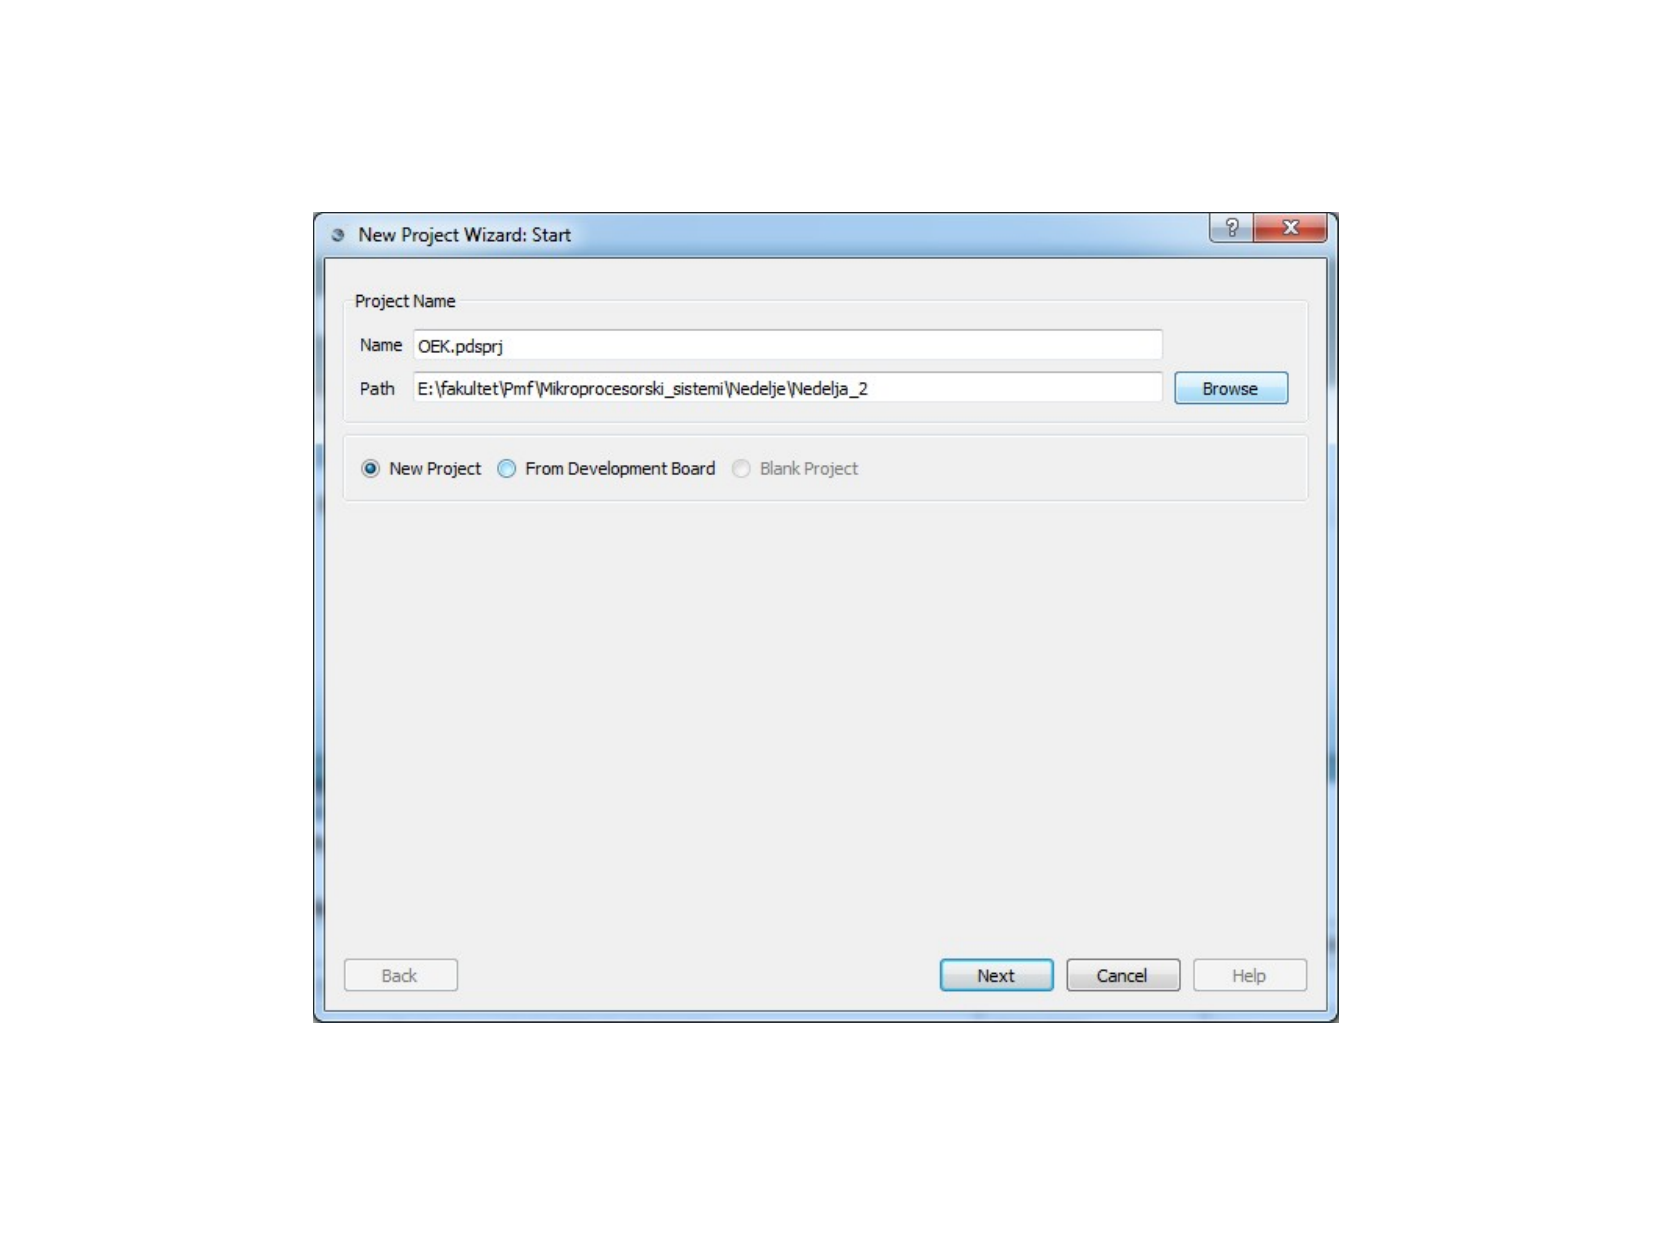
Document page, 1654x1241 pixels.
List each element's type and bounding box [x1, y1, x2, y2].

picture [313, 212, 1339, 1023]
